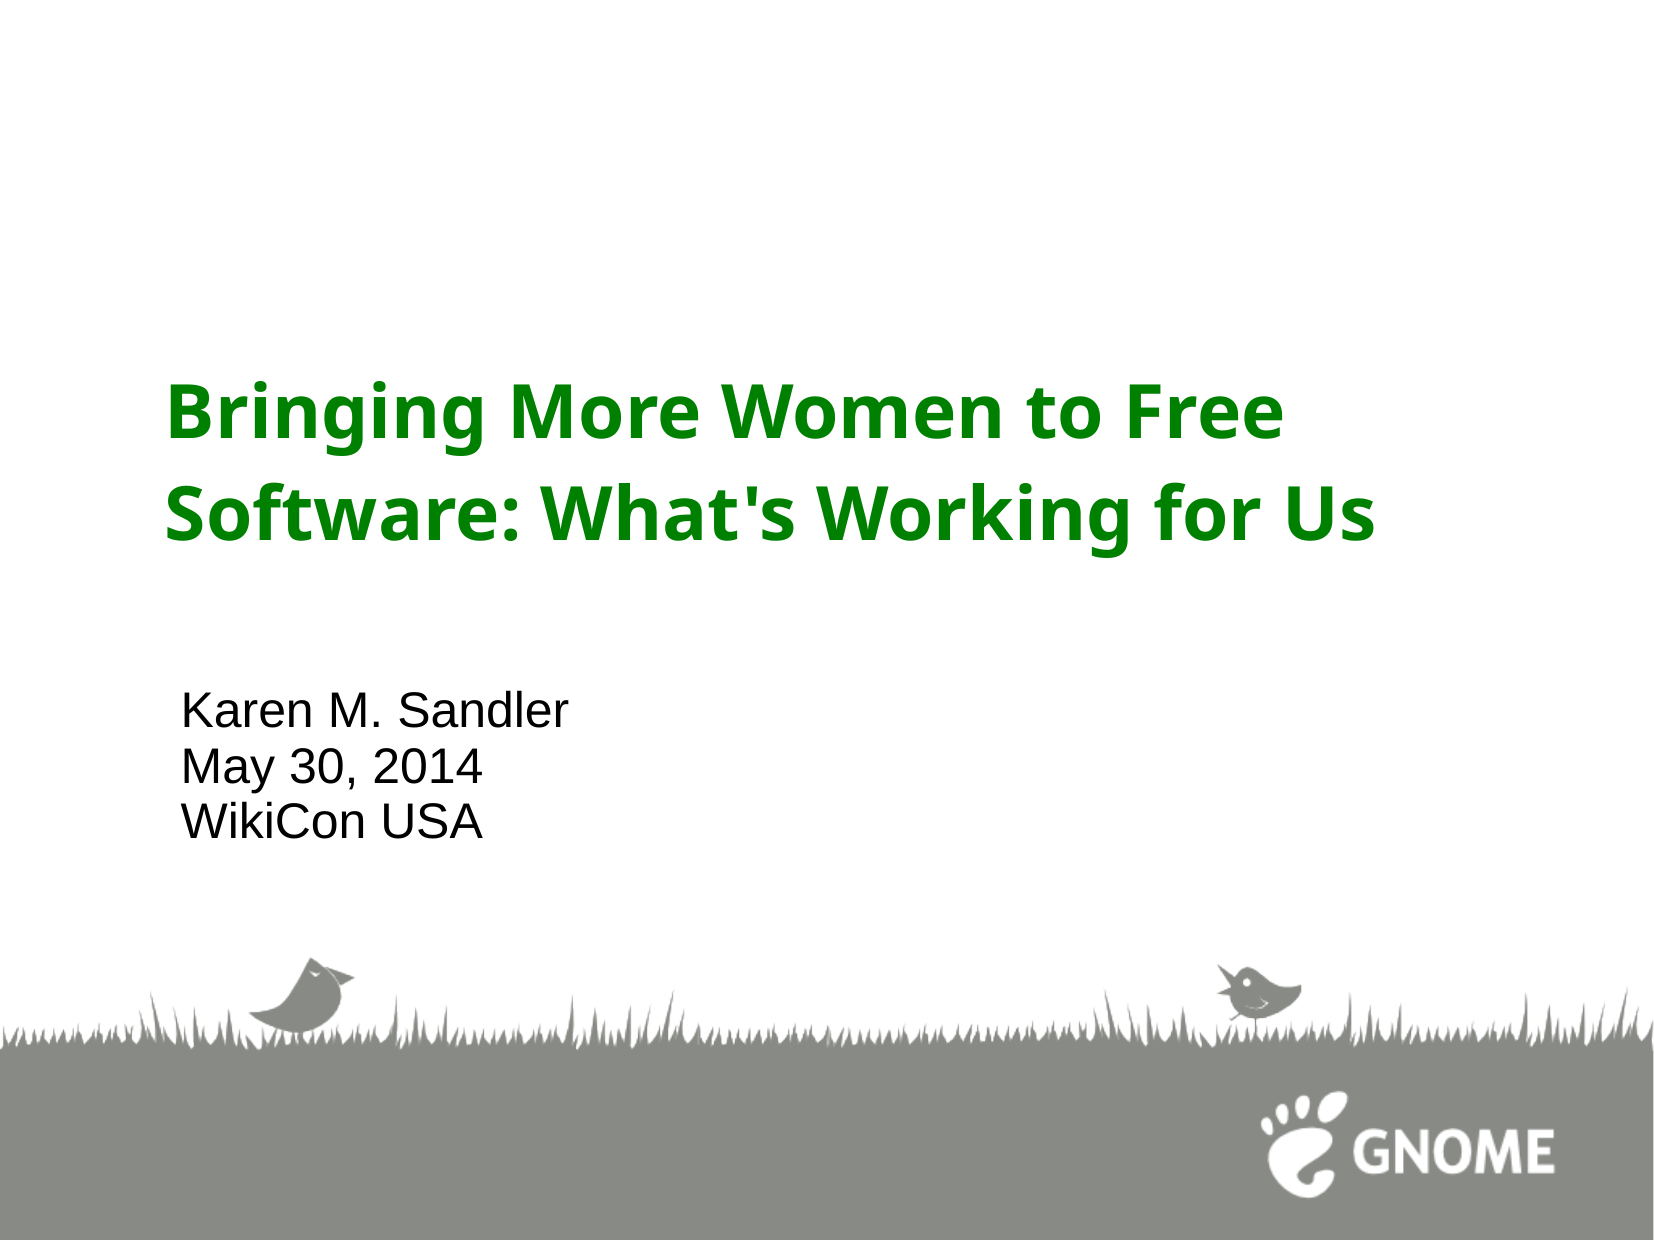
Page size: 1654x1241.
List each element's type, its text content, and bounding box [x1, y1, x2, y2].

text_box Karen M. Sandler May 30, 2014 WikiCon USA [165, 674, 1088, 901]
picture [0, 0, 1654, 1241]
text_box Bringing More Women to Free Software: What's Working for Us [150, 350, 1538, 768]
